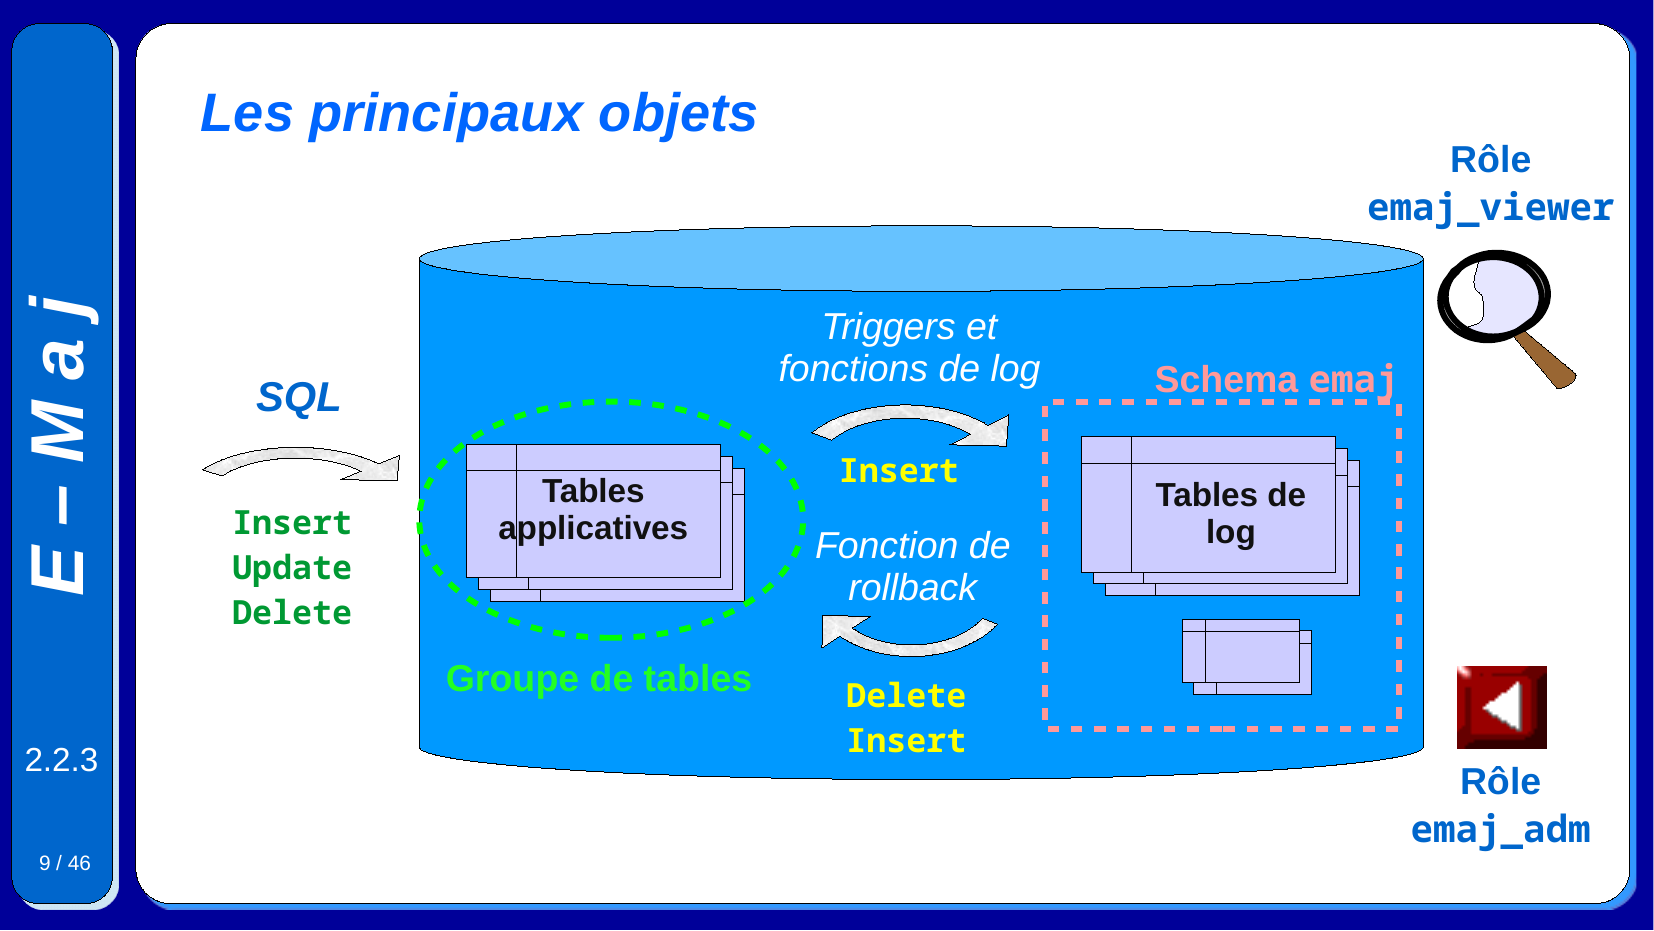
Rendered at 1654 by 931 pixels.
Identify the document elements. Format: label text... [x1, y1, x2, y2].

text_box [202, 447, 400, 481]
title Les principaux objets [200, 34, 1575, 191]
text_box Delete Insert [802, 664, 1010, 759]
text_box Fonction de rollback [755, 516, 1070, 616]
text_box SQL [194, 366, 404, 428]
picture [1457, 666, 1547, 749]
text_box Rôle emaj_adm [1395, 752, 1609, 855]
text_box Rôle emaj_viewer [1352, 131, 1630, 233]
text_box Tables applicatives [448, 465, 739, 557]
text_box Triggers et fonctions de log [761, 298, 1058, 398]
text_box Insert Update Delete [183, 491, 402, 626]
text_box [1440, 252, 1577, 389]
text_box [419, 260, 1424, 780]
text_box Insert [817, 439, 981, 494]
text_box Tables de log [1138, 468, 1323, 561]
text_box Groupe de tables [431, 649, 768, 707]
text_box Schema emaj [1139, 344, 1414, 406]
